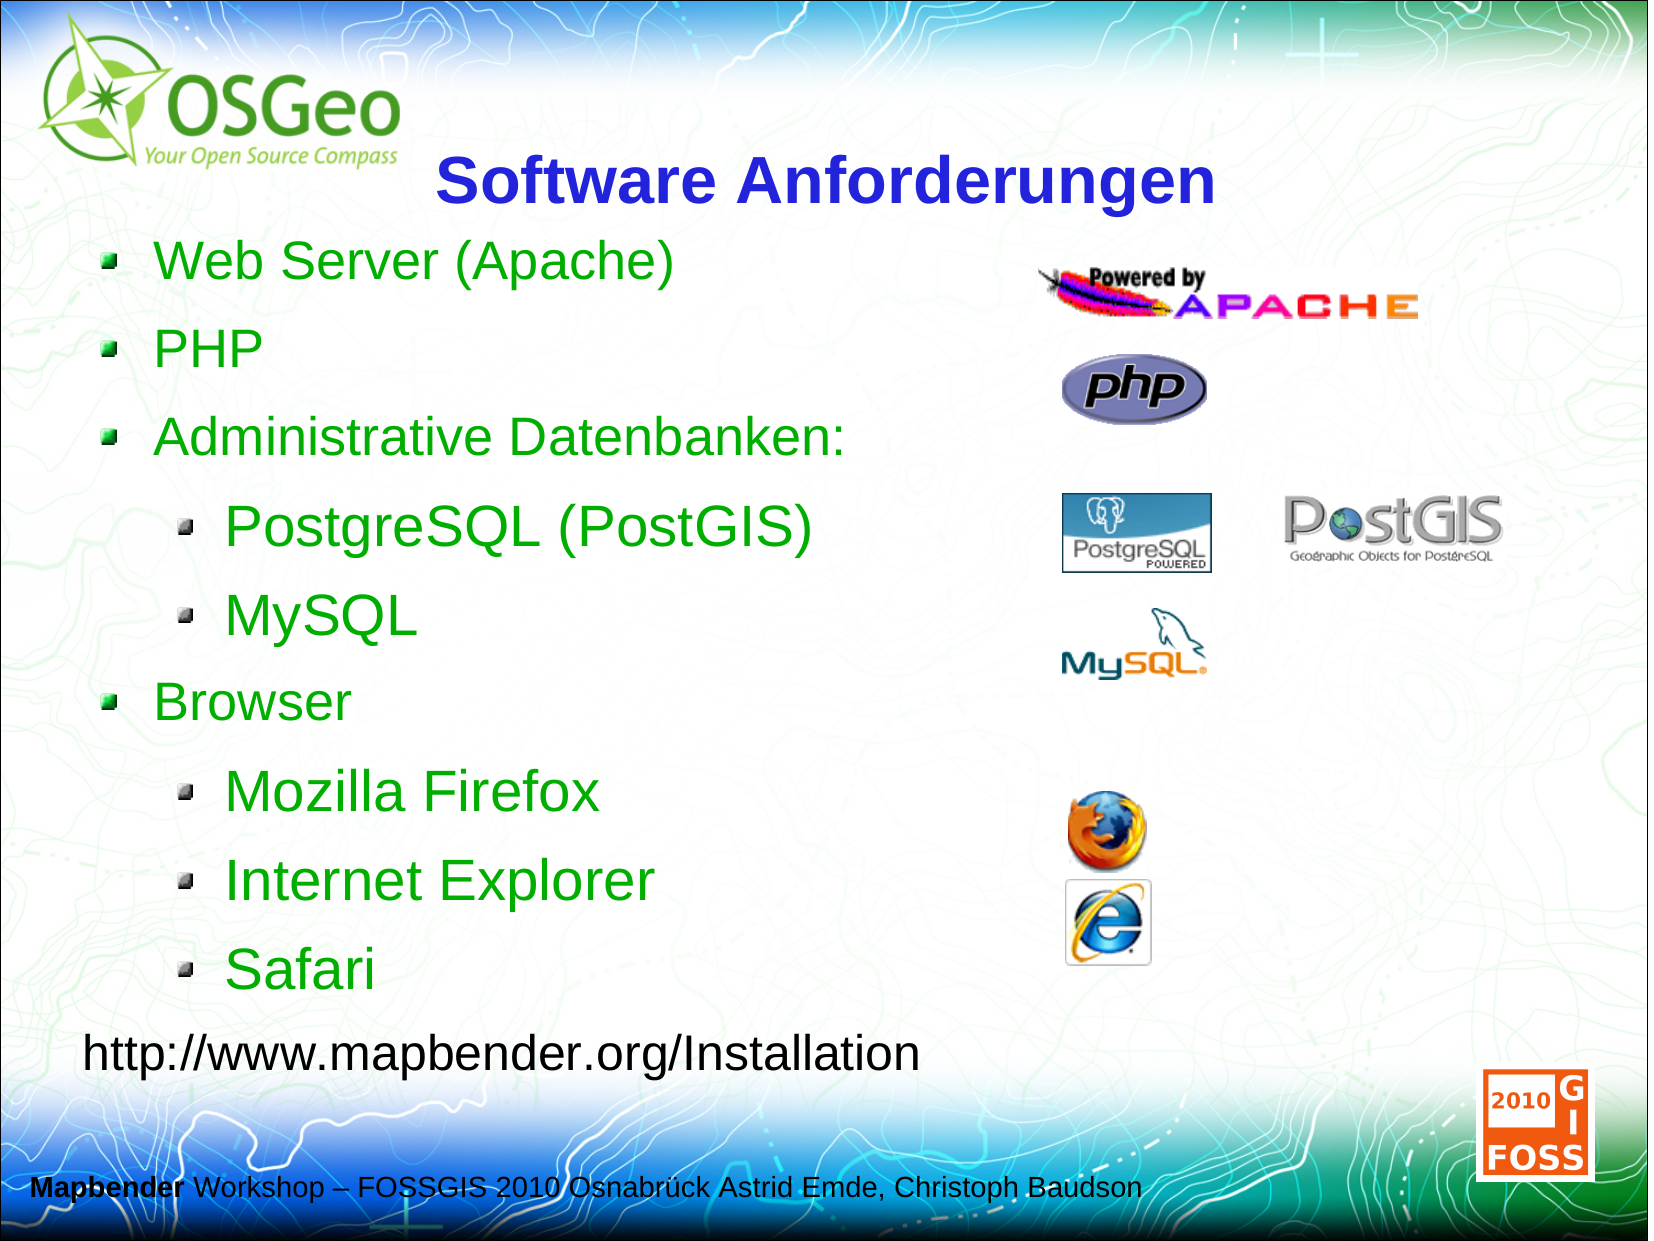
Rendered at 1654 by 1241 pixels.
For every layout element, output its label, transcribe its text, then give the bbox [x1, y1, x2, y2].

list Web Server (Apache) PHP Administrative Datenbanken: PostgreSQL (PostGIS) MySQL Browser Mozilla Firefox Internet Explorer Safari http://www.mapbender.org/Installation [82, 230, 1004, 1152]
title Software Anforderungen [82, 106, 1571, 254]
picture [1, 1, 1647, 1240]
